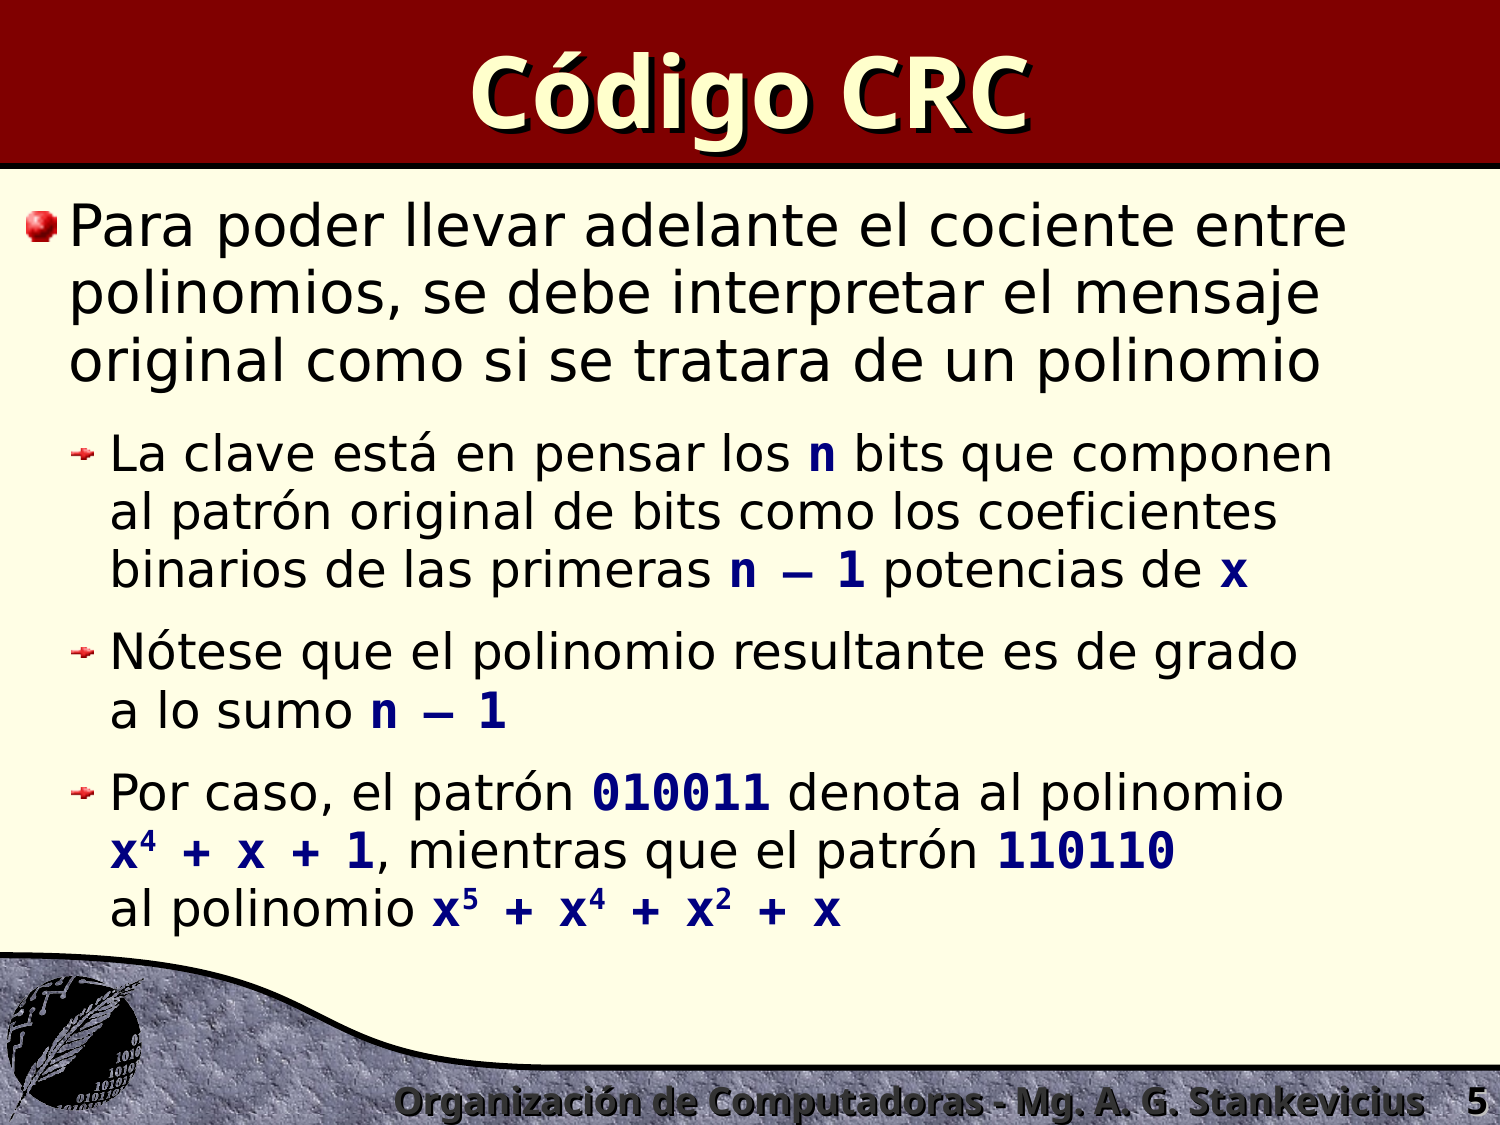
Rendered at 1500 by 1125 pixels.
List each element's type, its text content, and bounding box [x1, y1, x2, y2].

list Para poder llevar adelante el cociente entre polinomios, se debe interpretar el mensaje original como si se tratara de un polinomio La clave está en pensar los n bits que componen al patrón original de bits como los coeficientes binarios de las primeras n – 1 potencias de x Nótese que el polinomio resultante es de grado a lo sumo n – 1 Por caso, el patrón 010011 denota al polinomio x4 + x + 1, mientras que el patrón 110110 al polinomio x5 + x4 + x2 + x [11, 192, 1486, 958]
picture [448, 1100, 455, 1110]
picture [802, 1100, 806, 1110]
title Código CRC [15, 5, 1485, 160]
picture [0, 959, 1500, 1125]
picture [1058, 1100, 1065, 1110]
